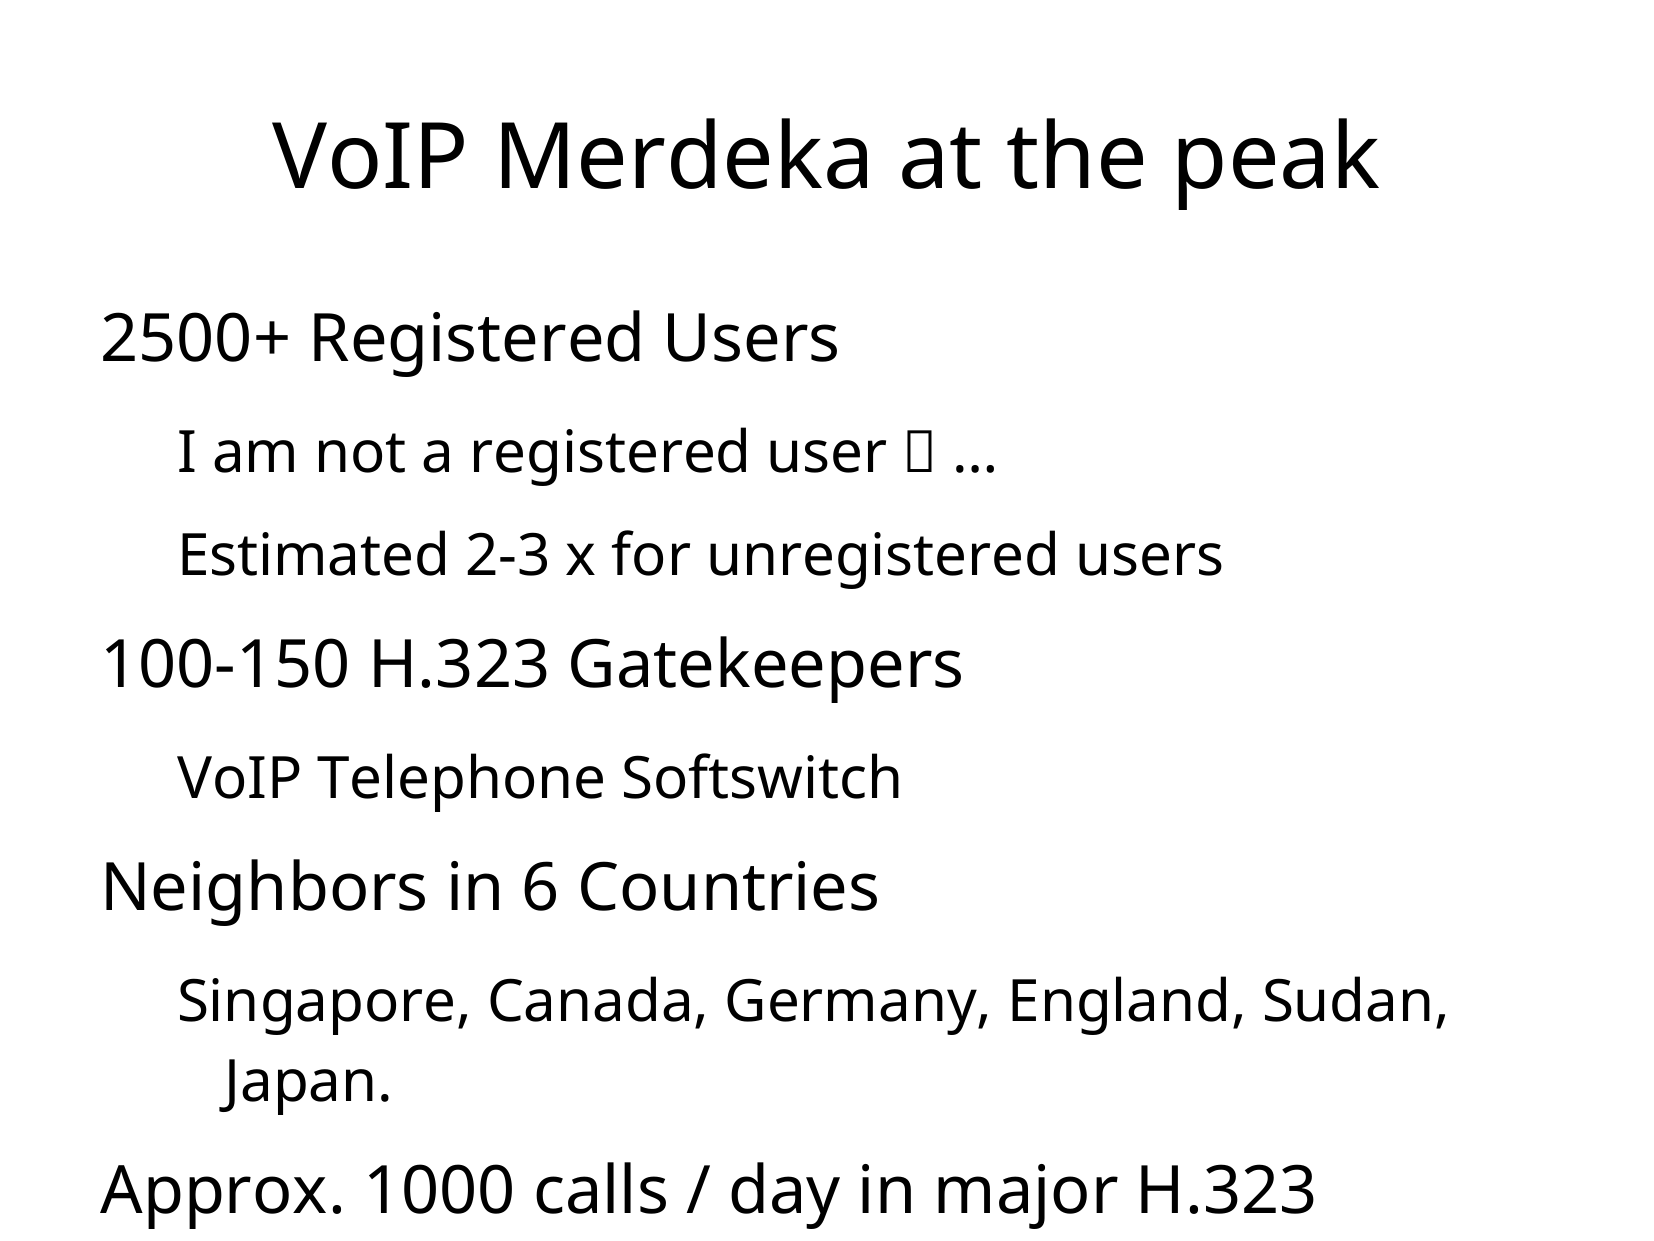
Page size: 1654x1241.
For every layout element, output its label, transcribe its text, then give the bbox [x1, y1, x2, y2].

title VoIP Merdeka at the peak [82, 49, 1571, 257]
list 2500+ Registered Users I am not a registered user  … Estimated 2-3 x for unregistered users 100-150 H.323 Gatekeepers VoIP Telephone Softswitch Neighbors in 6 Countries Singapore, Canada, Germany, England, Sudan, Japan. Approx. 1000 calls / day in major H.323 gatekeepers. [82, 290, 1571, 1230]
